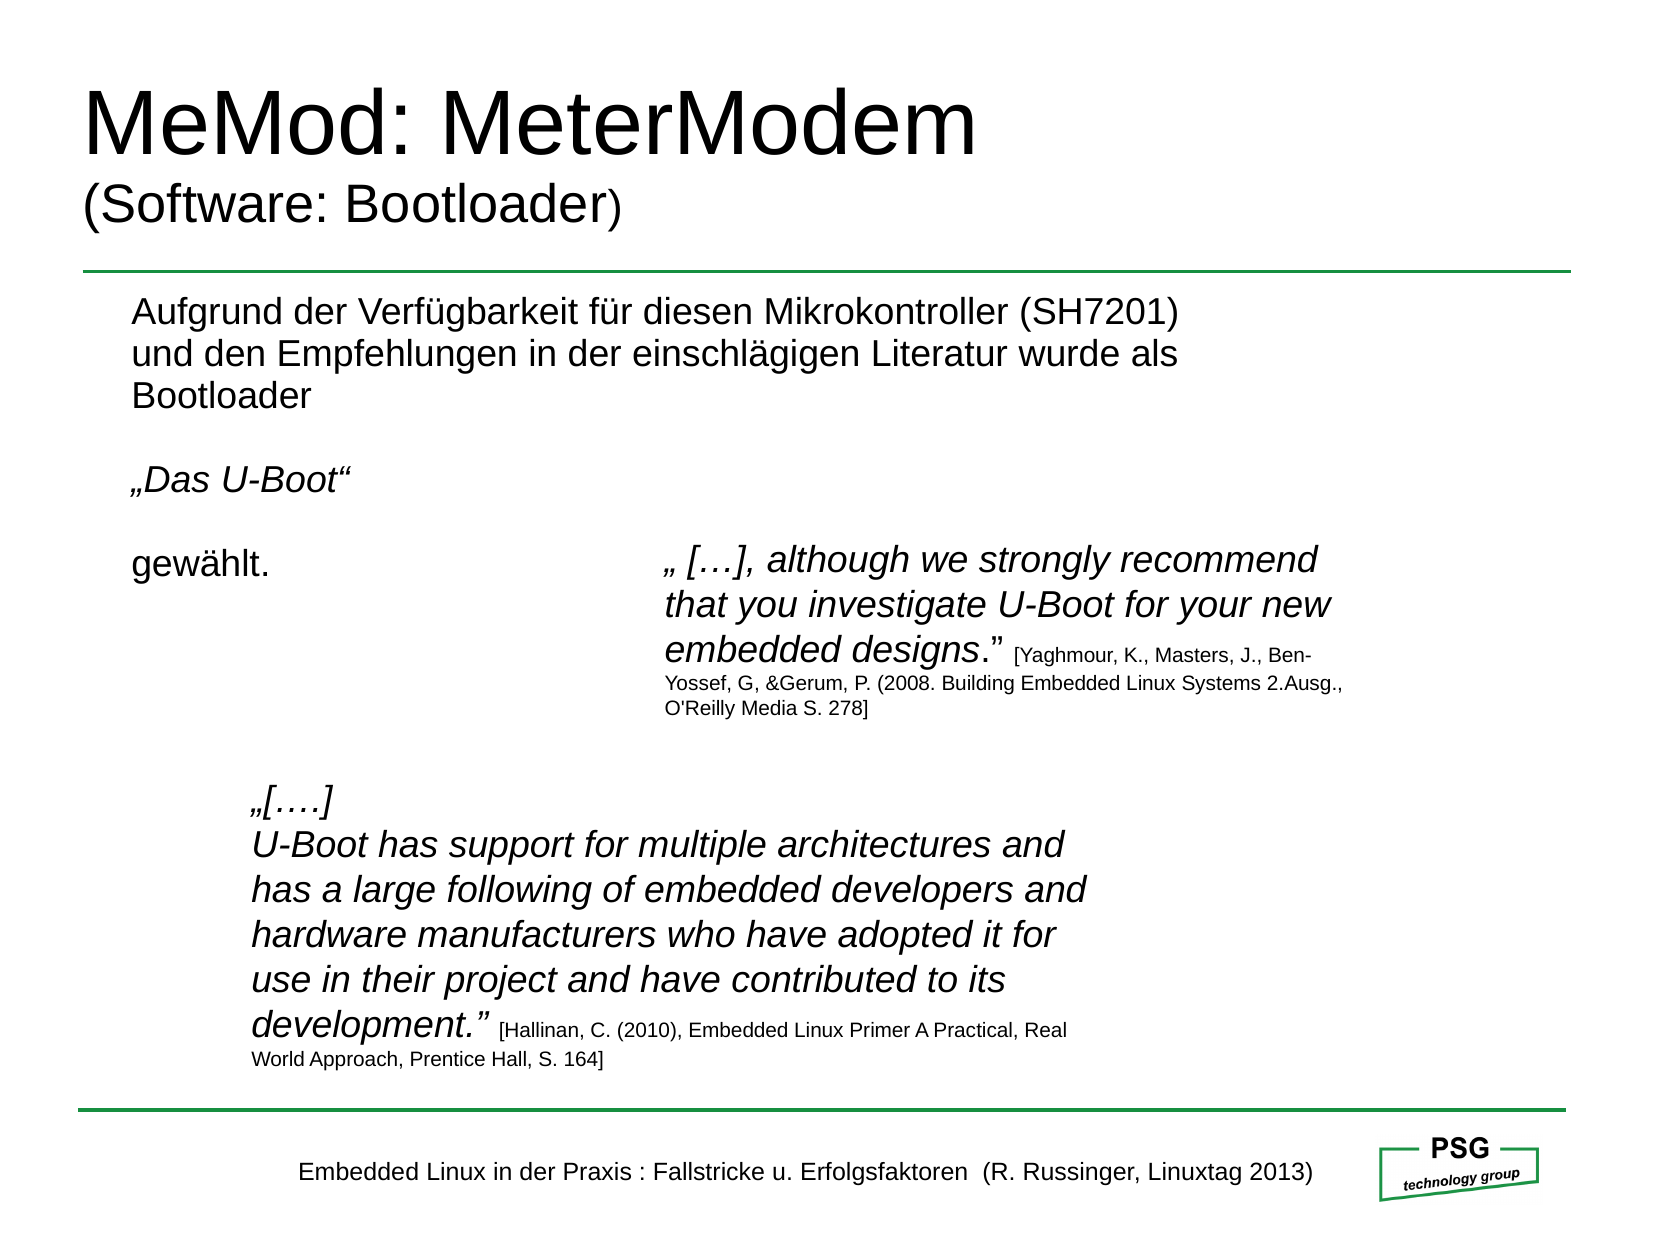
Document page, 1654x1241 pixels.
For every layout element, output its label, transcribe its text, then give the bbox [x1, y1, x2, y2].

text_box „[….] U-Boot has support for multiple architectures and has a large following of embedded developers and hardware manufacturers who have adopted it for use in their project and have contributed to its development.” [Hallinan, C. (2010), Embedded Linux Primer A Practical, Real World Approach, Prentice Hall, S. 164] [236, 767, 1111, 1123]
picture [1375, 1134, 1543, 1205]
title MeMod: MeterModem (Software: Bootloader) [82, 49, 1571, 257]
text_box „ […], although we strongly recommend that you investigate U-Boot for your new embedded designs.” [Yaghmour, K., Masters, J., Ben-Yossef, G, &Gerum, P. (2008. Building Embedded Linux Systems 2.Ausg., O'Reilly Media S. 278] [649, 527, 1376, 773]
text_box Aufgrund der Verfügbarkeit für diesen Mikrokontroller (SH7201) und den Empfehlungen in der einschlägigen Literatur wurde als Bootloader „Das U-Boot“ gewählt. [116, 283, 1241, 593]
